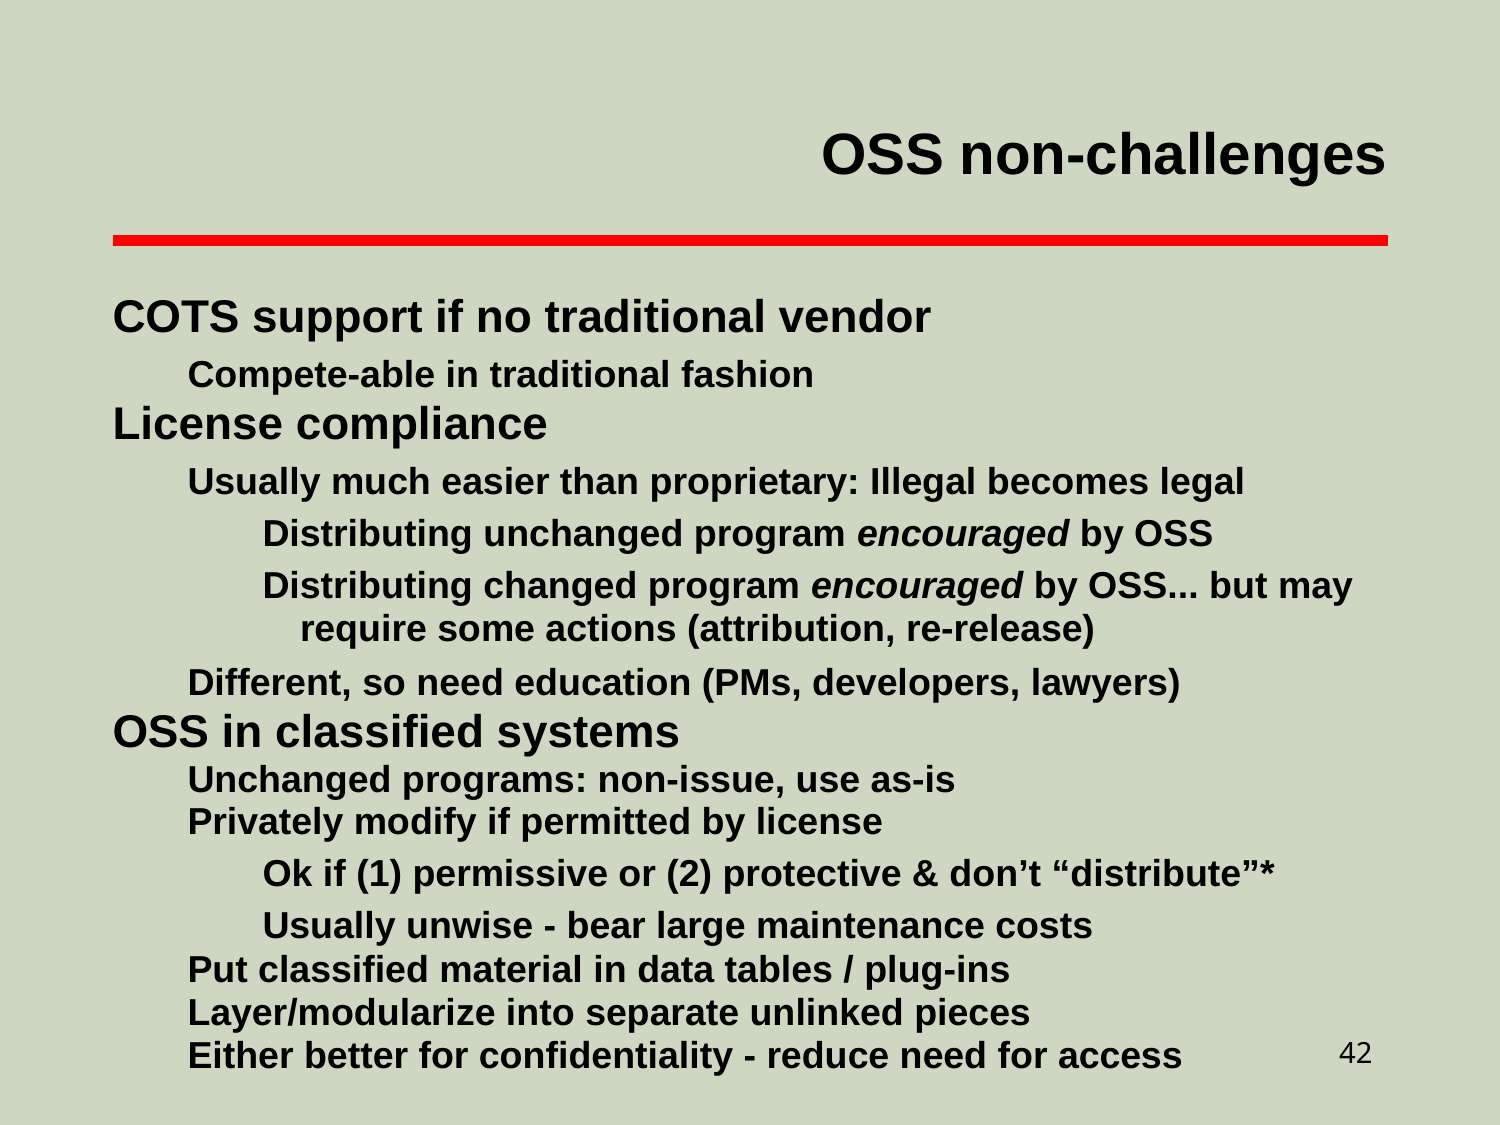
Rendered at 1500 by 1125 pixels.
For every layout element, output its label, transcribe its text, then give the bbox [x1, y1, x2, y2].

list COTS support if no traditional vendor Compete-able in traditional fashion License compliance Usually much easier than proprietary: Illegal becomes legal Distributing unchanged program encouraged by OSS Distributing changed program encouraged by OSS... but may require some actions (attribution, re-release) Different, so need education (PMs, developers, lawyers) OSS in classified systems Unchanged programs: non-issue, use as-is Privately modify if permitted by license Ok if (1) permissive or (2) protective & don’t “distribute”* Usually unwise - bear large maintenance costs Put classified material in data tables / plug-ins Layer/modularize into separate unlinked pieces Either better for confidentiality - reduce need for access [112, 299, 1388, 1086]
title OSS non-challenges [337, 93, 1388, 217]
